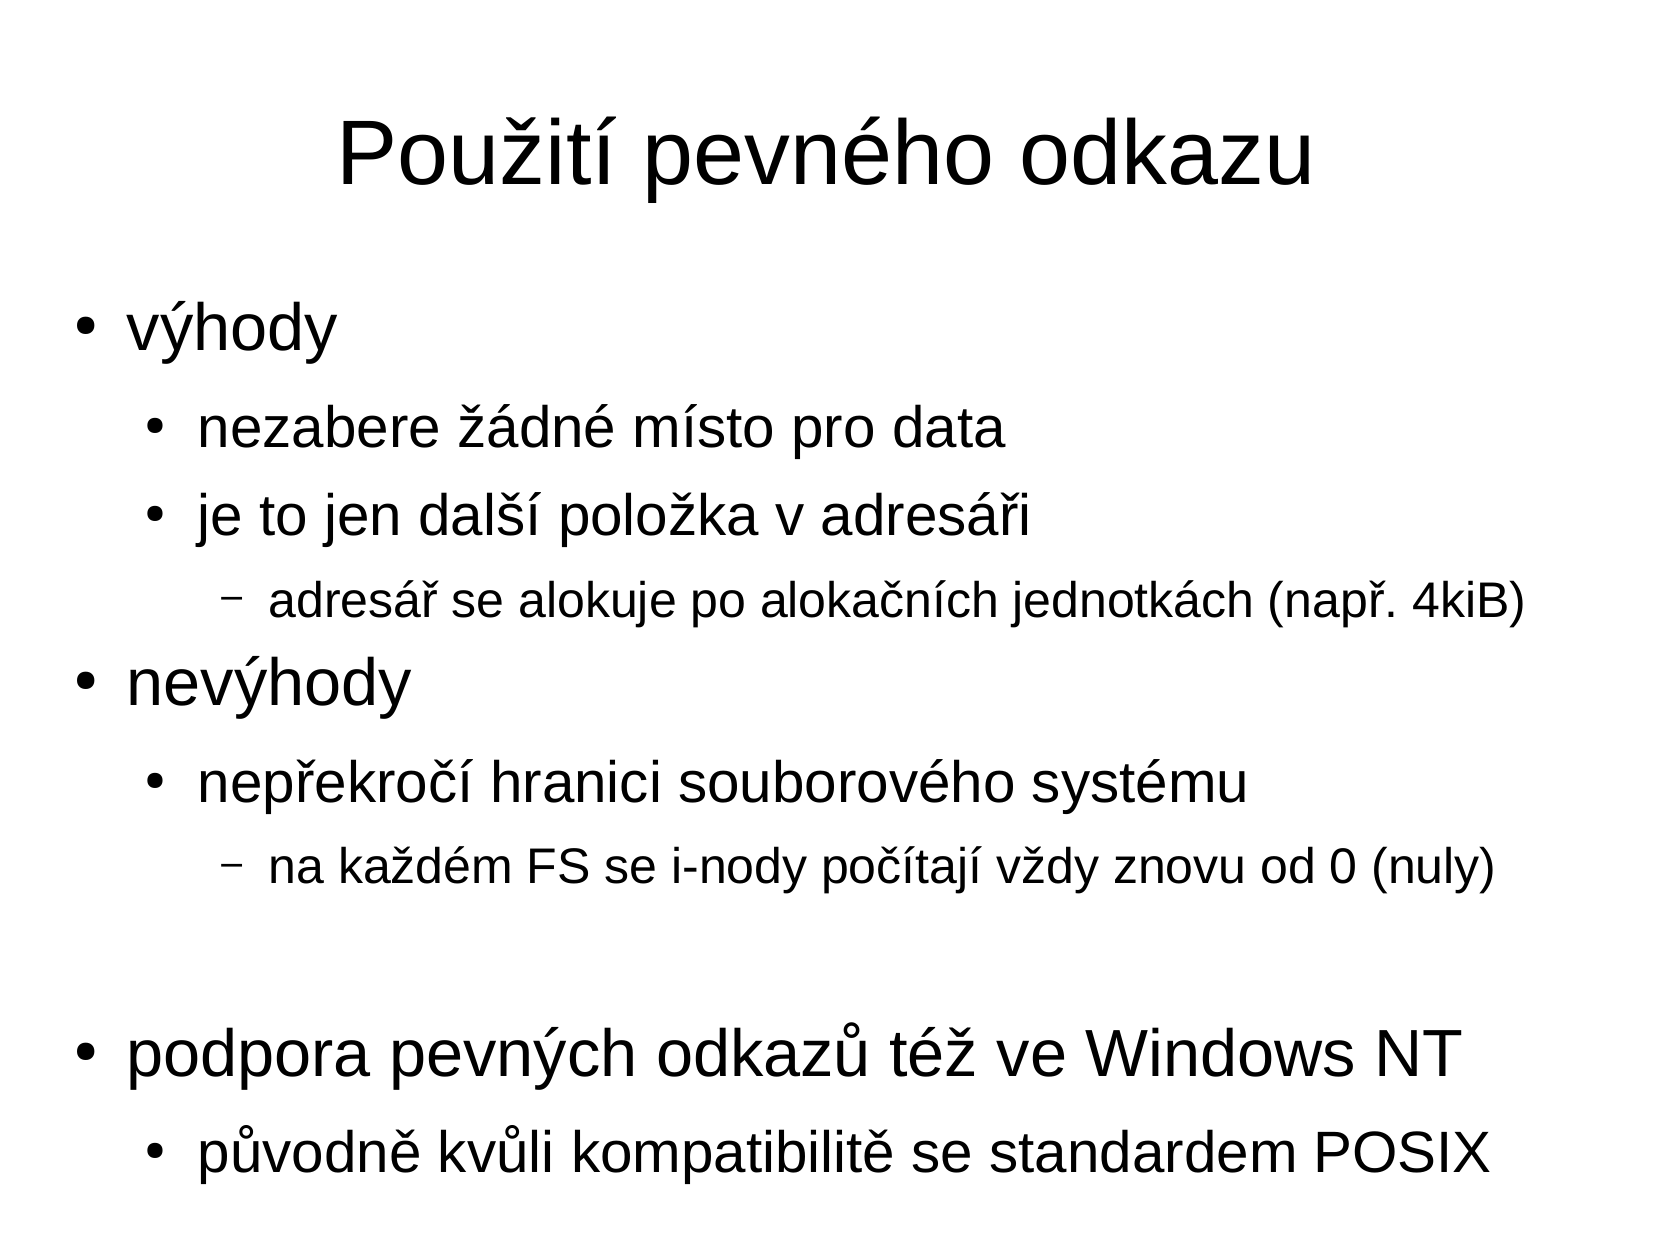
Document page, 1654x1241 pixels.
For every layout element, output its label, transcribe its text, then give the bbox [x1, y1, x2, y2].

title Použití pevného odkazu [82, 56, 1571, 250]
list výhody nezabere žádné místo pro data je to jen další položka v adresáři adresář se alokuje po alokačních jednotkách (např. 4kiB) nevýhody nepřekročí hranici souborového systému na každém FS se i-nody počítají vždy znovu od 0 (nuly) podpora pevných odkazů též ve Windows NT původně kvůli kompatibilitě se standardem POSIX [56, 290, 1598, 1186]
